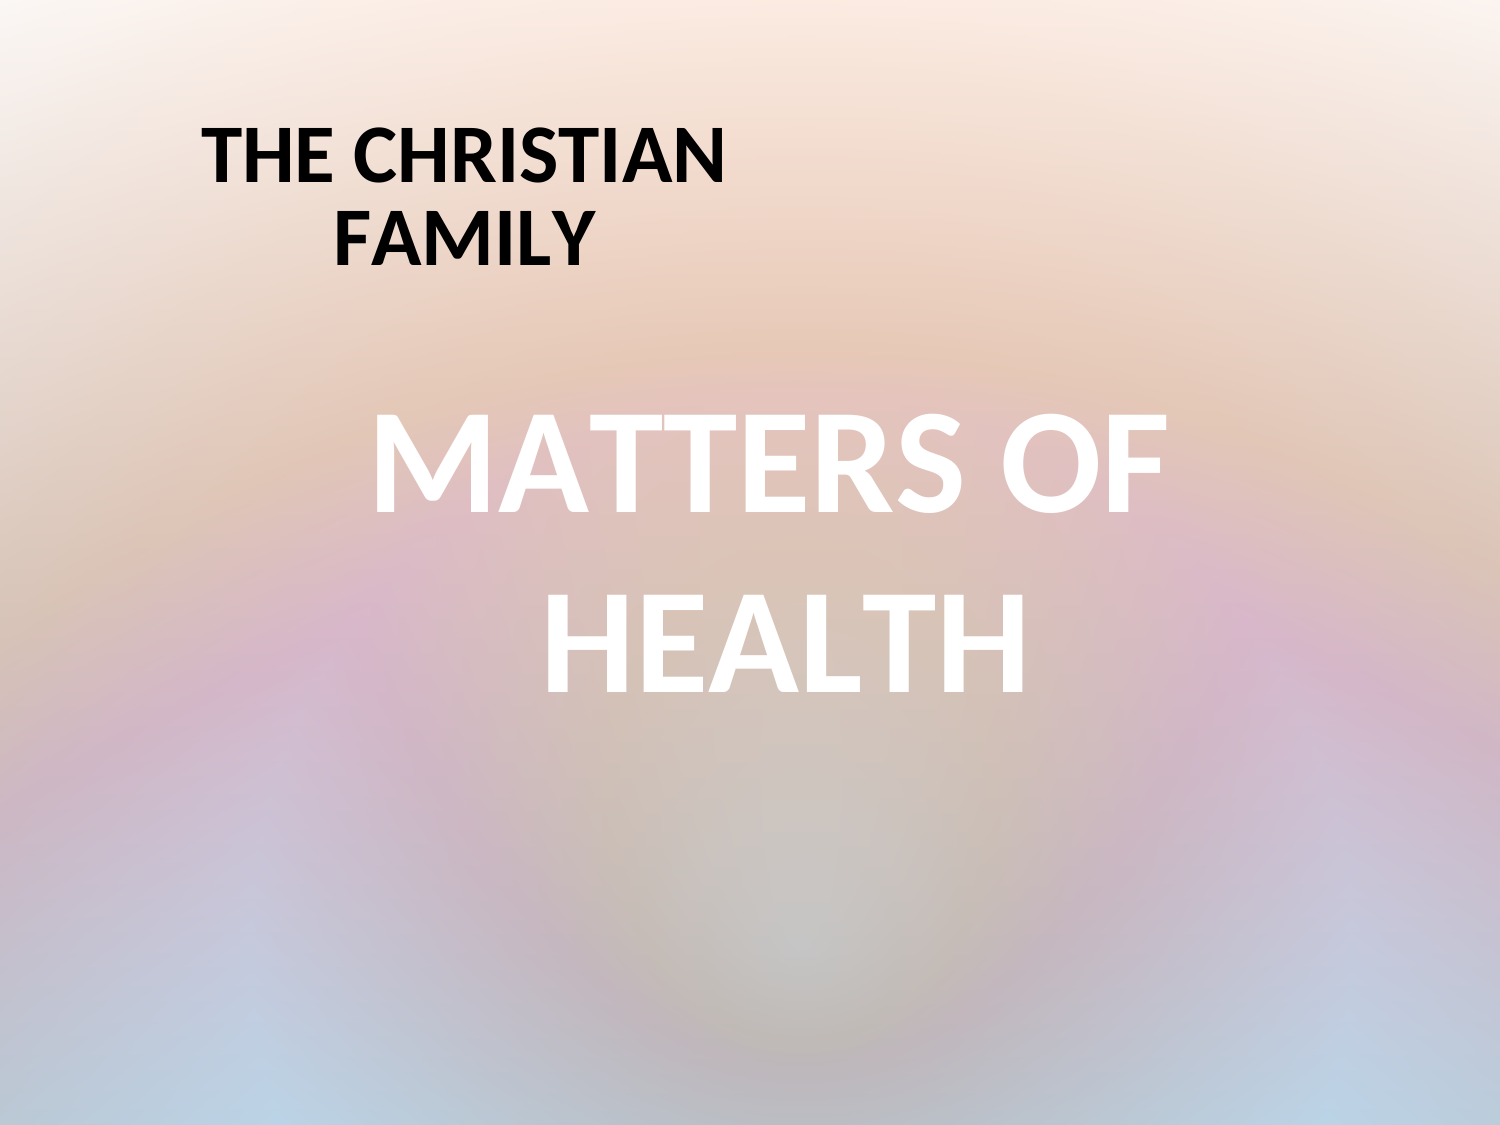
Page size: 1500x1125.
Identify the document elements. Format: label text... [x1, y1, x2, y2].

title MATTERS OF HEALTH [193, 354, 1381, 916]
list THE CHRISTIAN FAMILY [135, 120, 794, 863]
picture [0, 0, 1500, 1125]
